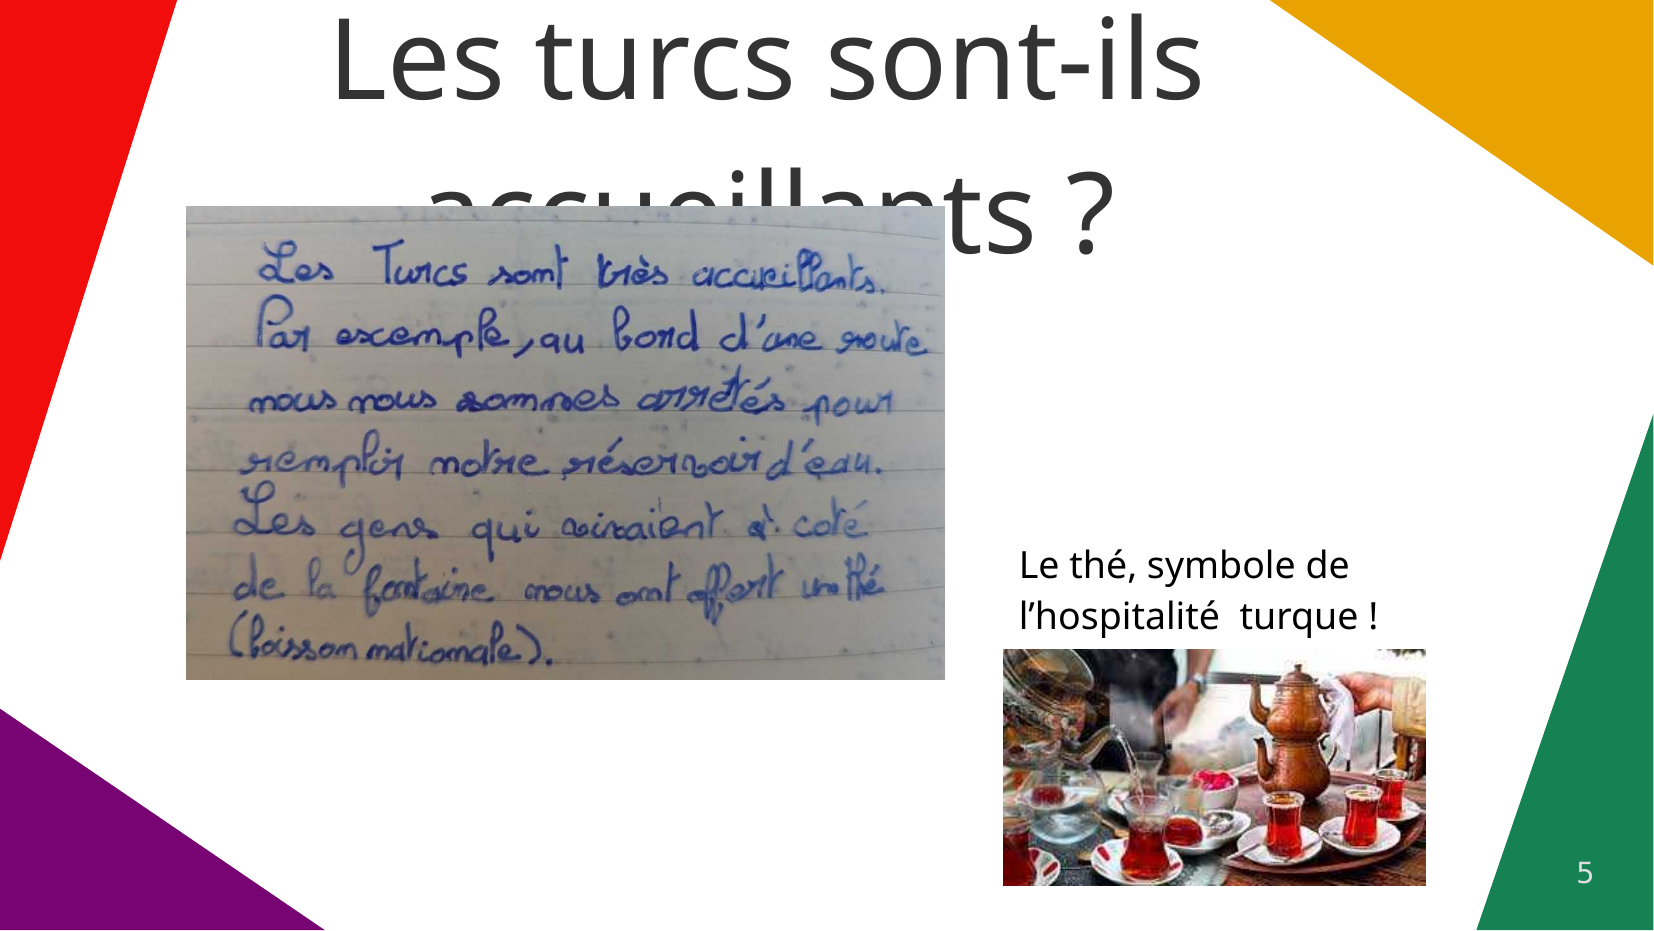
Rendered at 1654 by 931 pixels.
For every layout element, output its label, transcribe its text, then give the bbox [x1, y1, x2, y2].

picture [1003, 700, 1426, 886]
title Les turcs sont-ils accueillants ? [147, 24, 1388, 241]
text_box Le thé, symbole de l’hospitalité turque ! [1003, 531, 1477, 700]
picture [186, 206, 945, 680]
